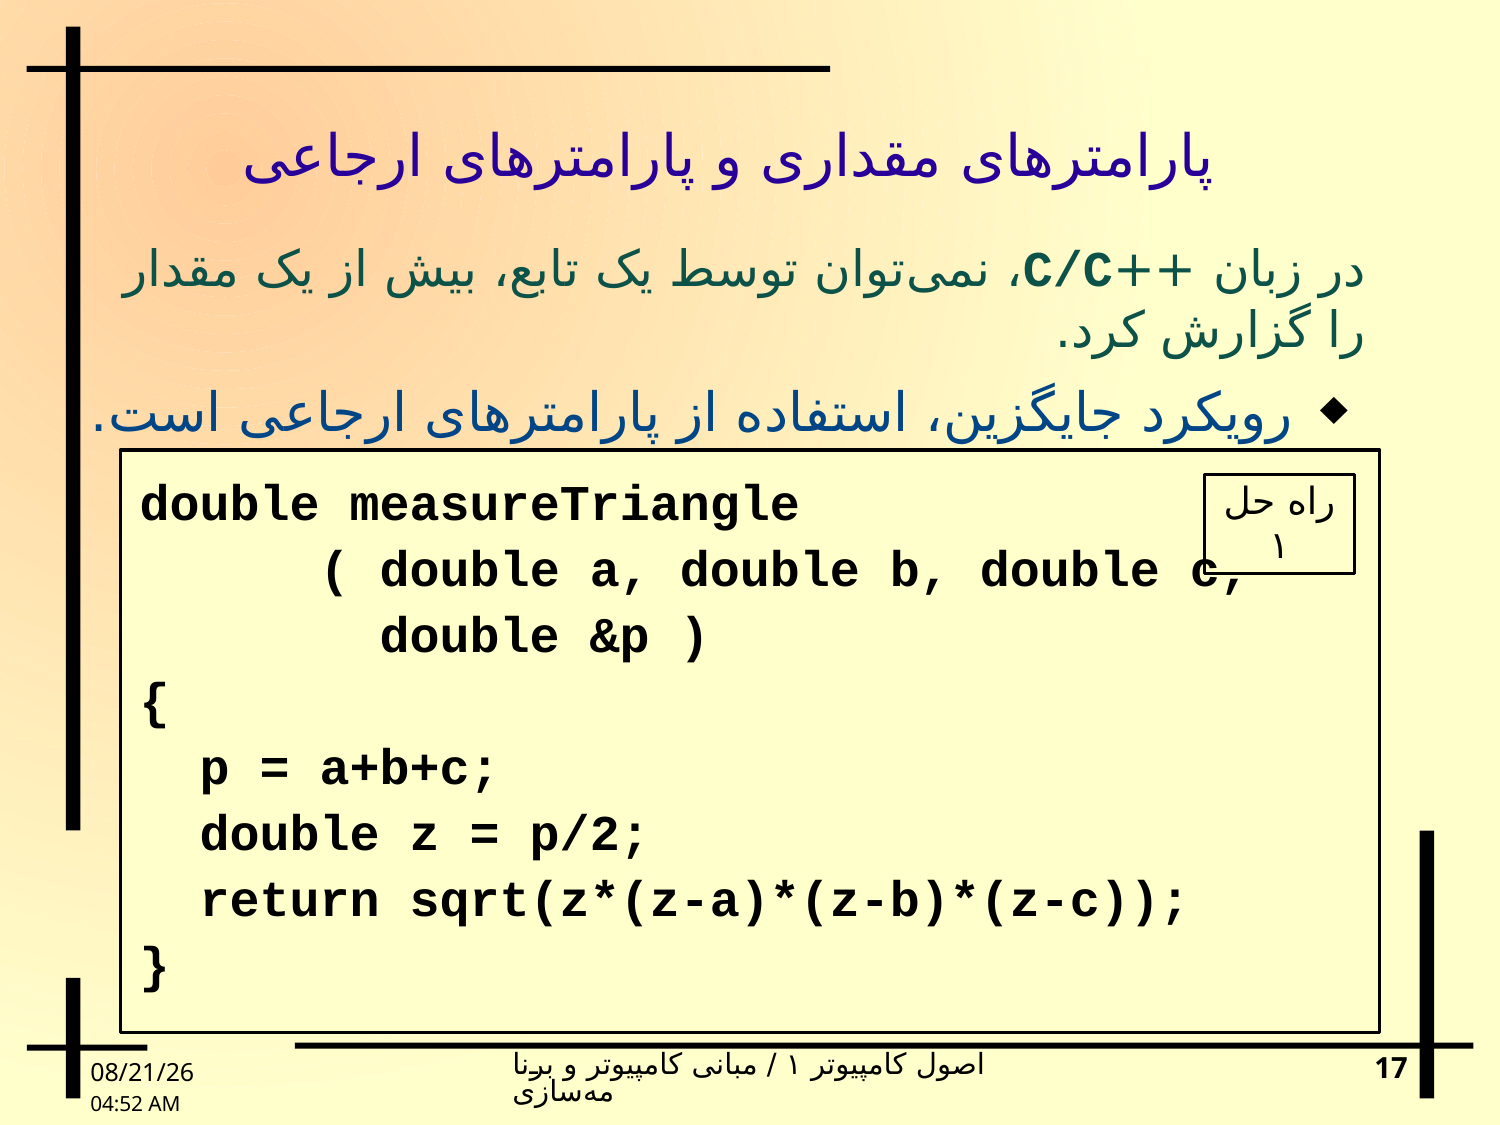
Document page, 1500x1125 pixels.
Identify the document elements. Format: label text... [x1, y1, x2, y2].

title پارامترهای مقداری و پارامترهای ارجاعی [113, 96, 1344, 217]
list در زبان ++C/C، نمی‌توان توسط یک تابع، بیش از یک مقدار را گزارش کرد. رویکرد جایگزین، استفاده از پارامترهای ارجاعی است. [81, 239, 1419, 425]
text_box راه حل ۱ [1204, 474, 1355, 548]
list double measureTriangle ( double a, double b, double c, double &p ) { p = a+b+c; double z = p/2; return sqrt(z*(z-a)*(z-b)*(z-c)); } [120, 450, 1380, 1033]
